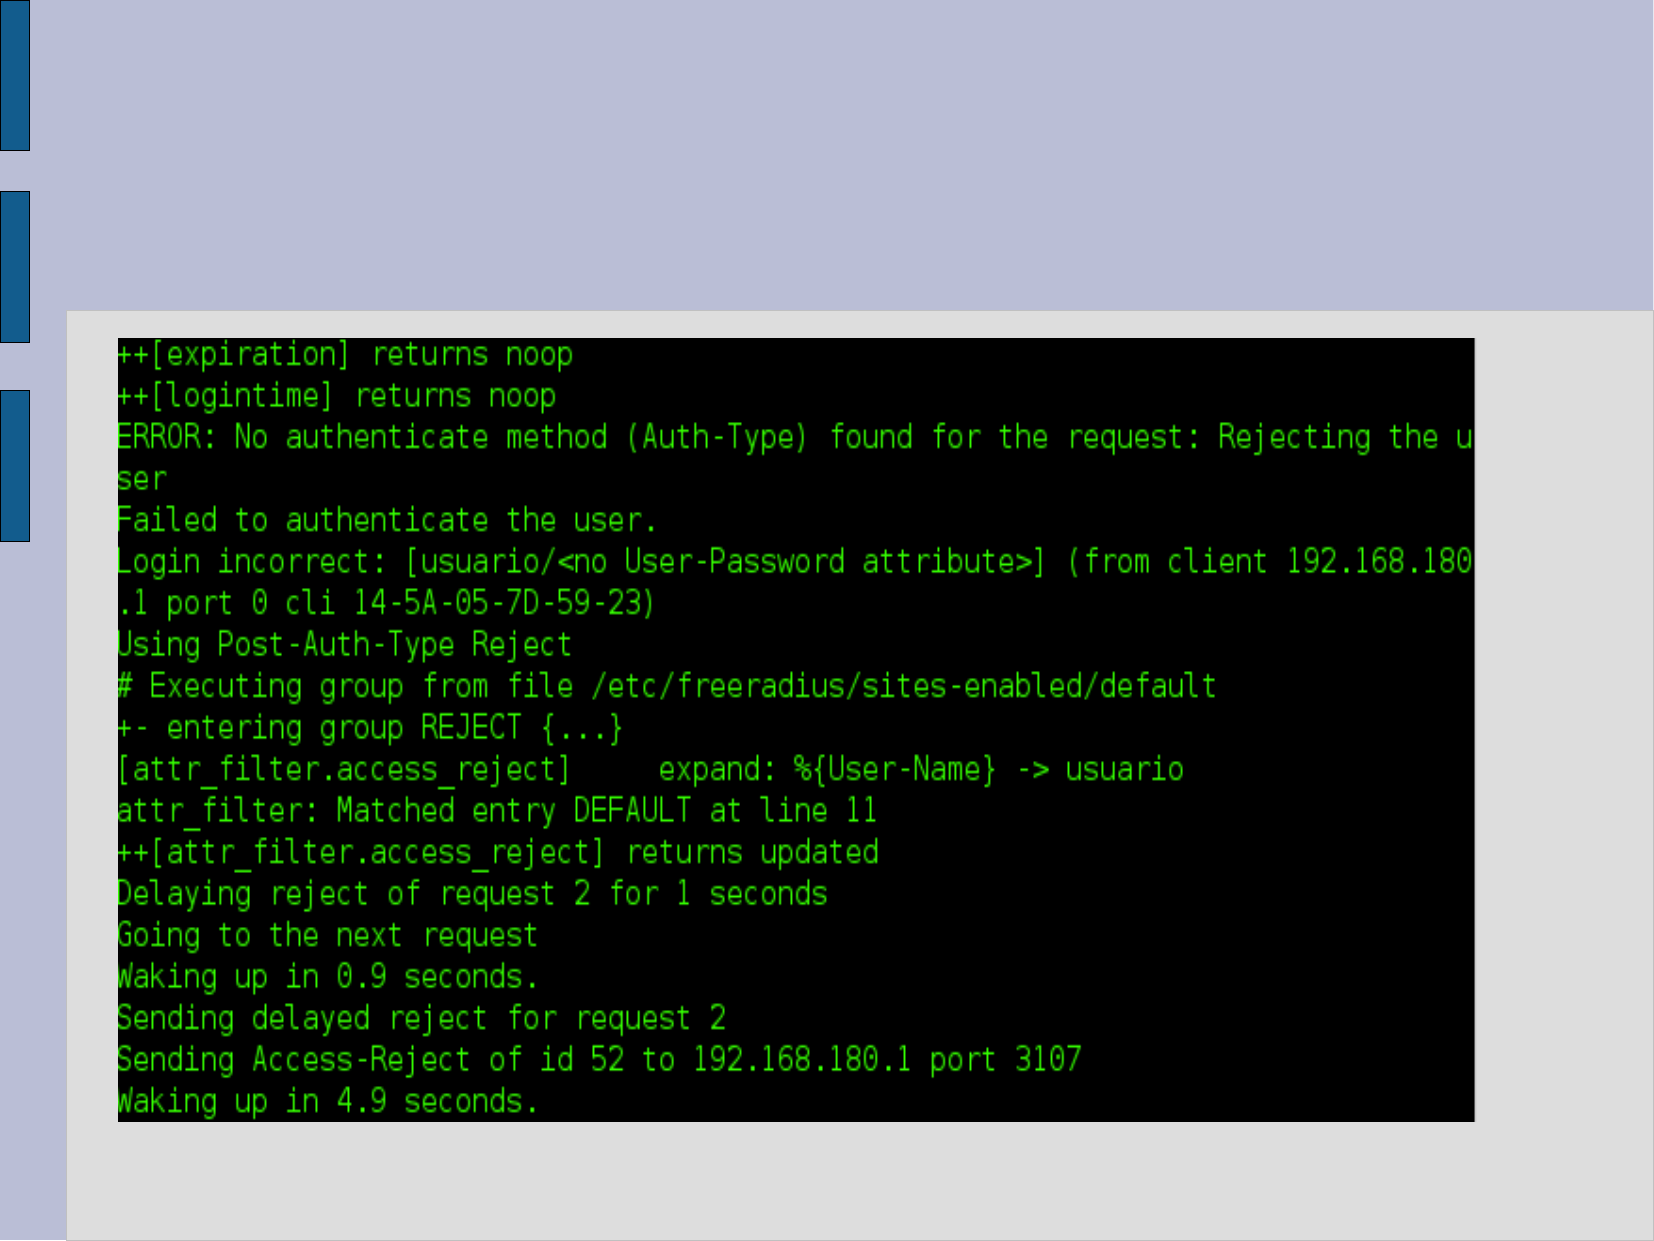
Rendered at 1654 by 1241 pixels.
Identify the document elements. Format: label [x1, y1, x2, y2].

picture [118, 338, 1477, 1123]
